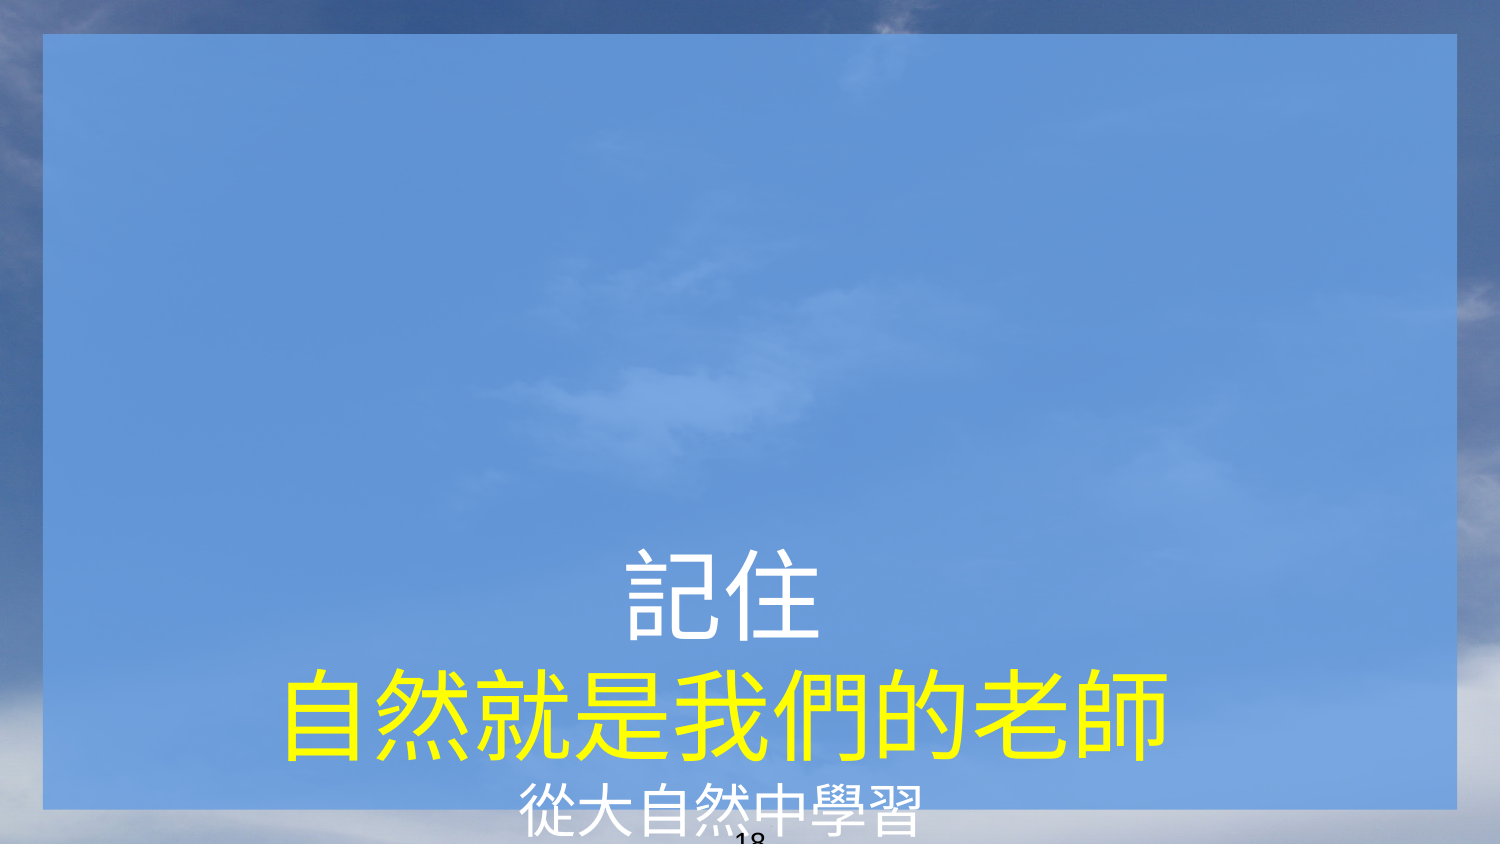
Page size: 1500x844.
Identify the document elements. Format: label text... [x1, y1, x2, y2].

text_box [712, 809, 788, 844]
title 記住 自然就是我們的老師 從大自然中學習 取法其中的優點 開發能與人、自然和平共處的新技術 一起邁向更好的生活 [84, 518, 1360, 666]
